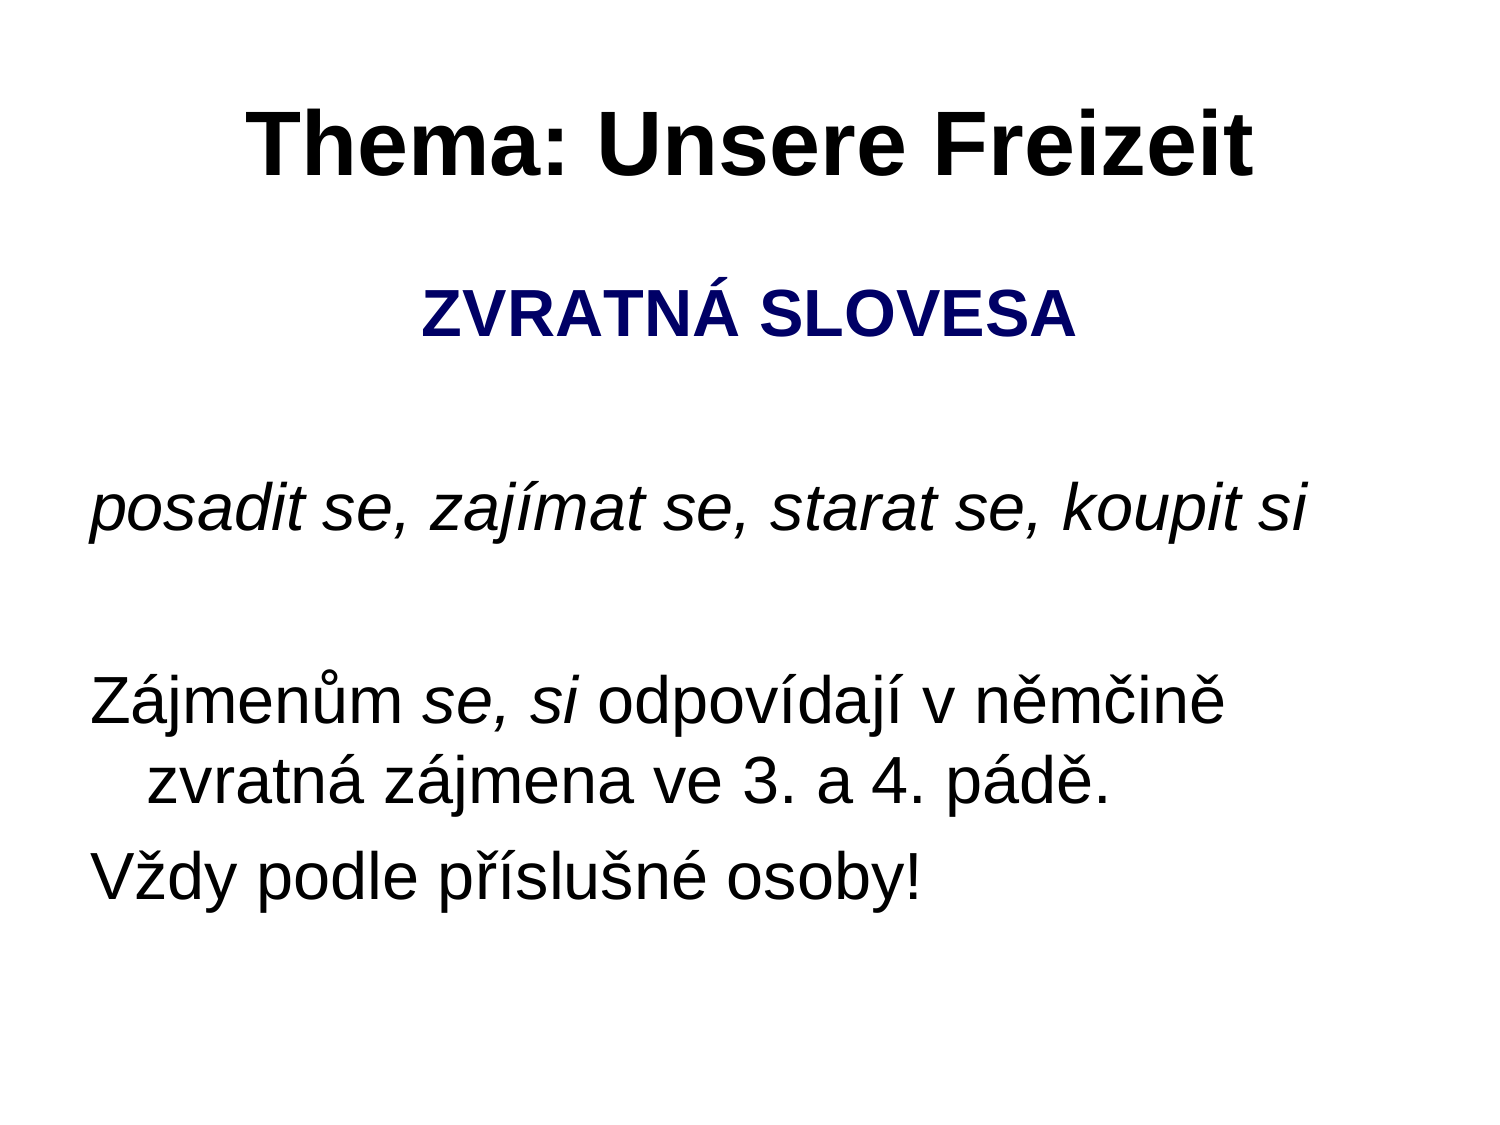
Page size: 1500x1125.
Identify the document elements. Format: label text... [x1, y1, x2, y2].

list ZVRATNÁ SLOVESA posadit se, zajímat se, starat se, koupit si Zájmenům se, si odpovídají v němčině zvratná zájmena ve 3. a 4. pádě. Vždy podle příslušné osoby! [75, 262, 1426, 1006]
title Thema: Unsere Freizeit [75, 45, 1426, 233]
